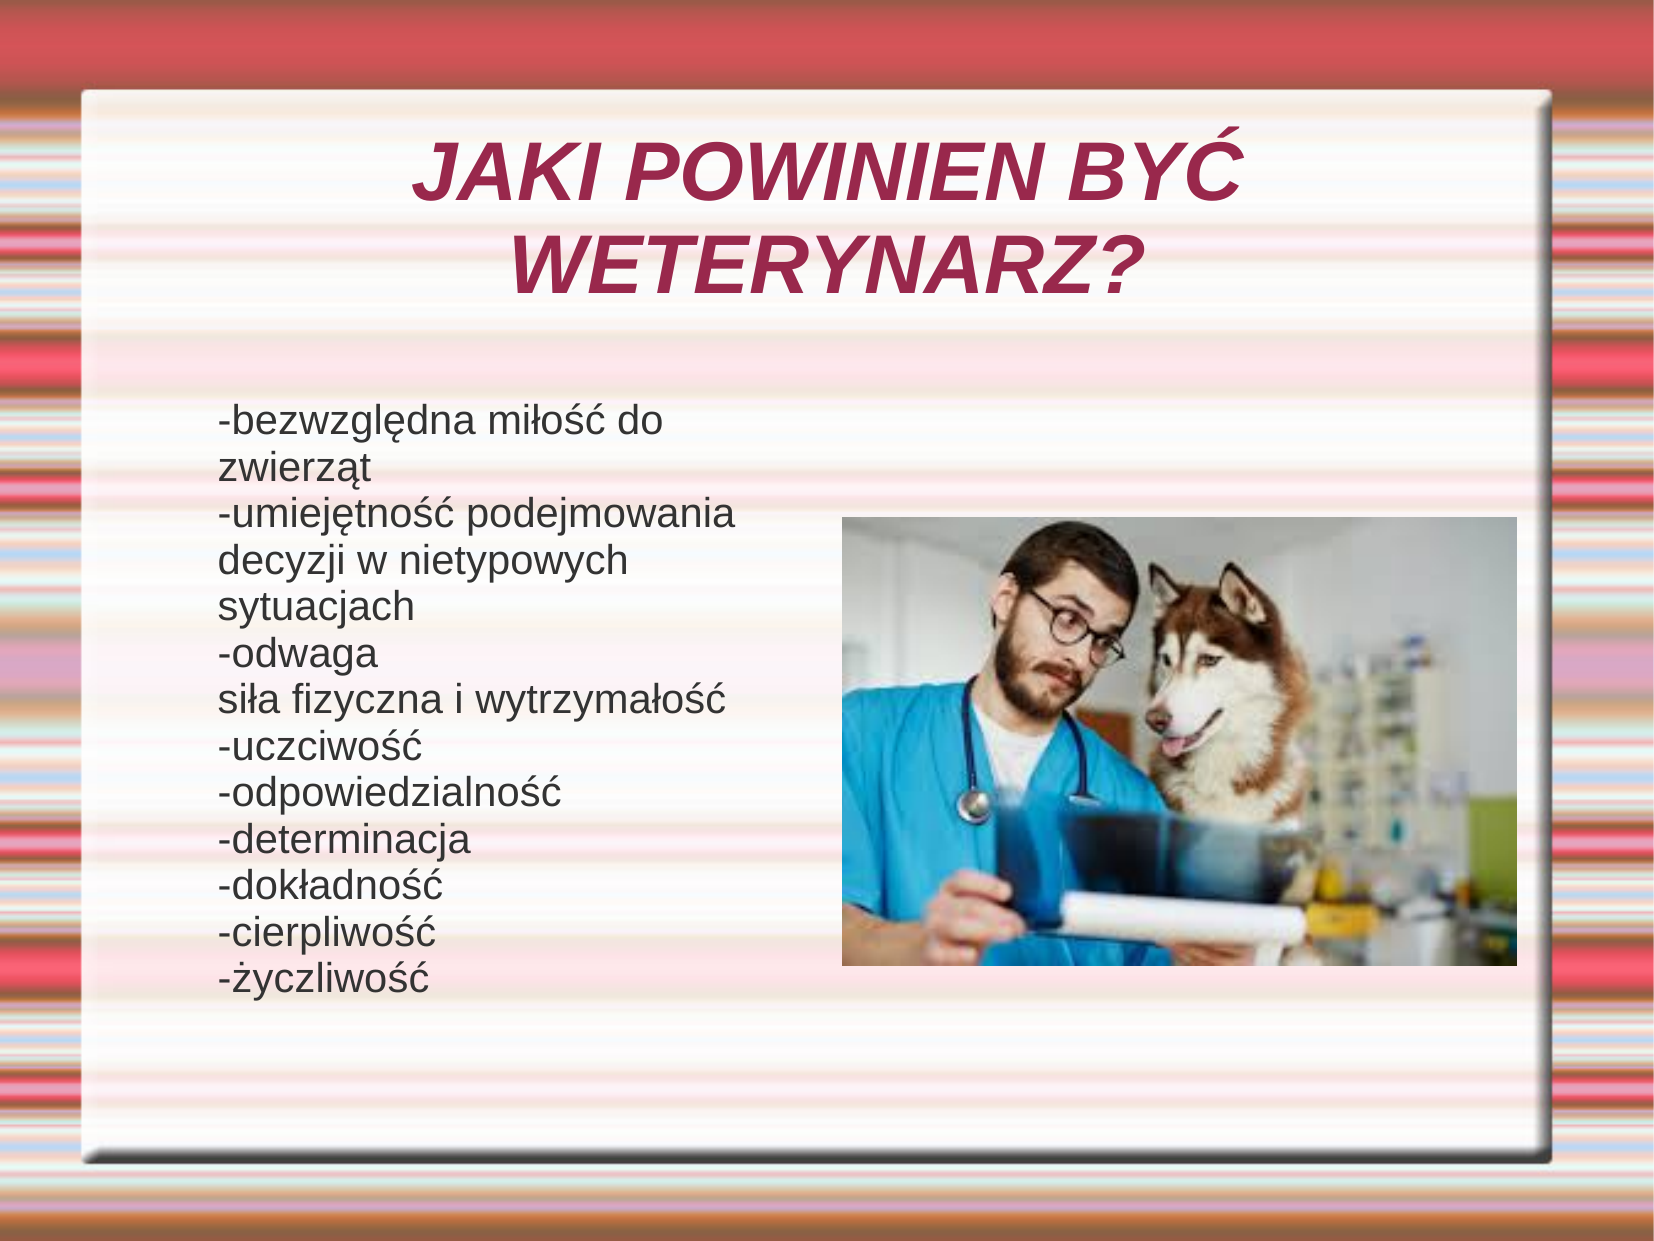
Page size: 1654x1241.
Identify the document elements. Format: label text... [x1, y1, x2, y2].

list -bezwzględna miłość do zwierząt -umiejętność podejmowania decyzji w nietypowych sytuacjach -odwaga siła fizyczna i wytrzymałość -uczciwość -odpowiedzialność -determinacja -dokładność -cierpliwość -życzliwość [134, 350, 809, 1133]
title JAKI POWINIEN BYĆ WETERYNARZ? [121, 114, 1534, 322]
picture [0, 0, 1654, 1241]
